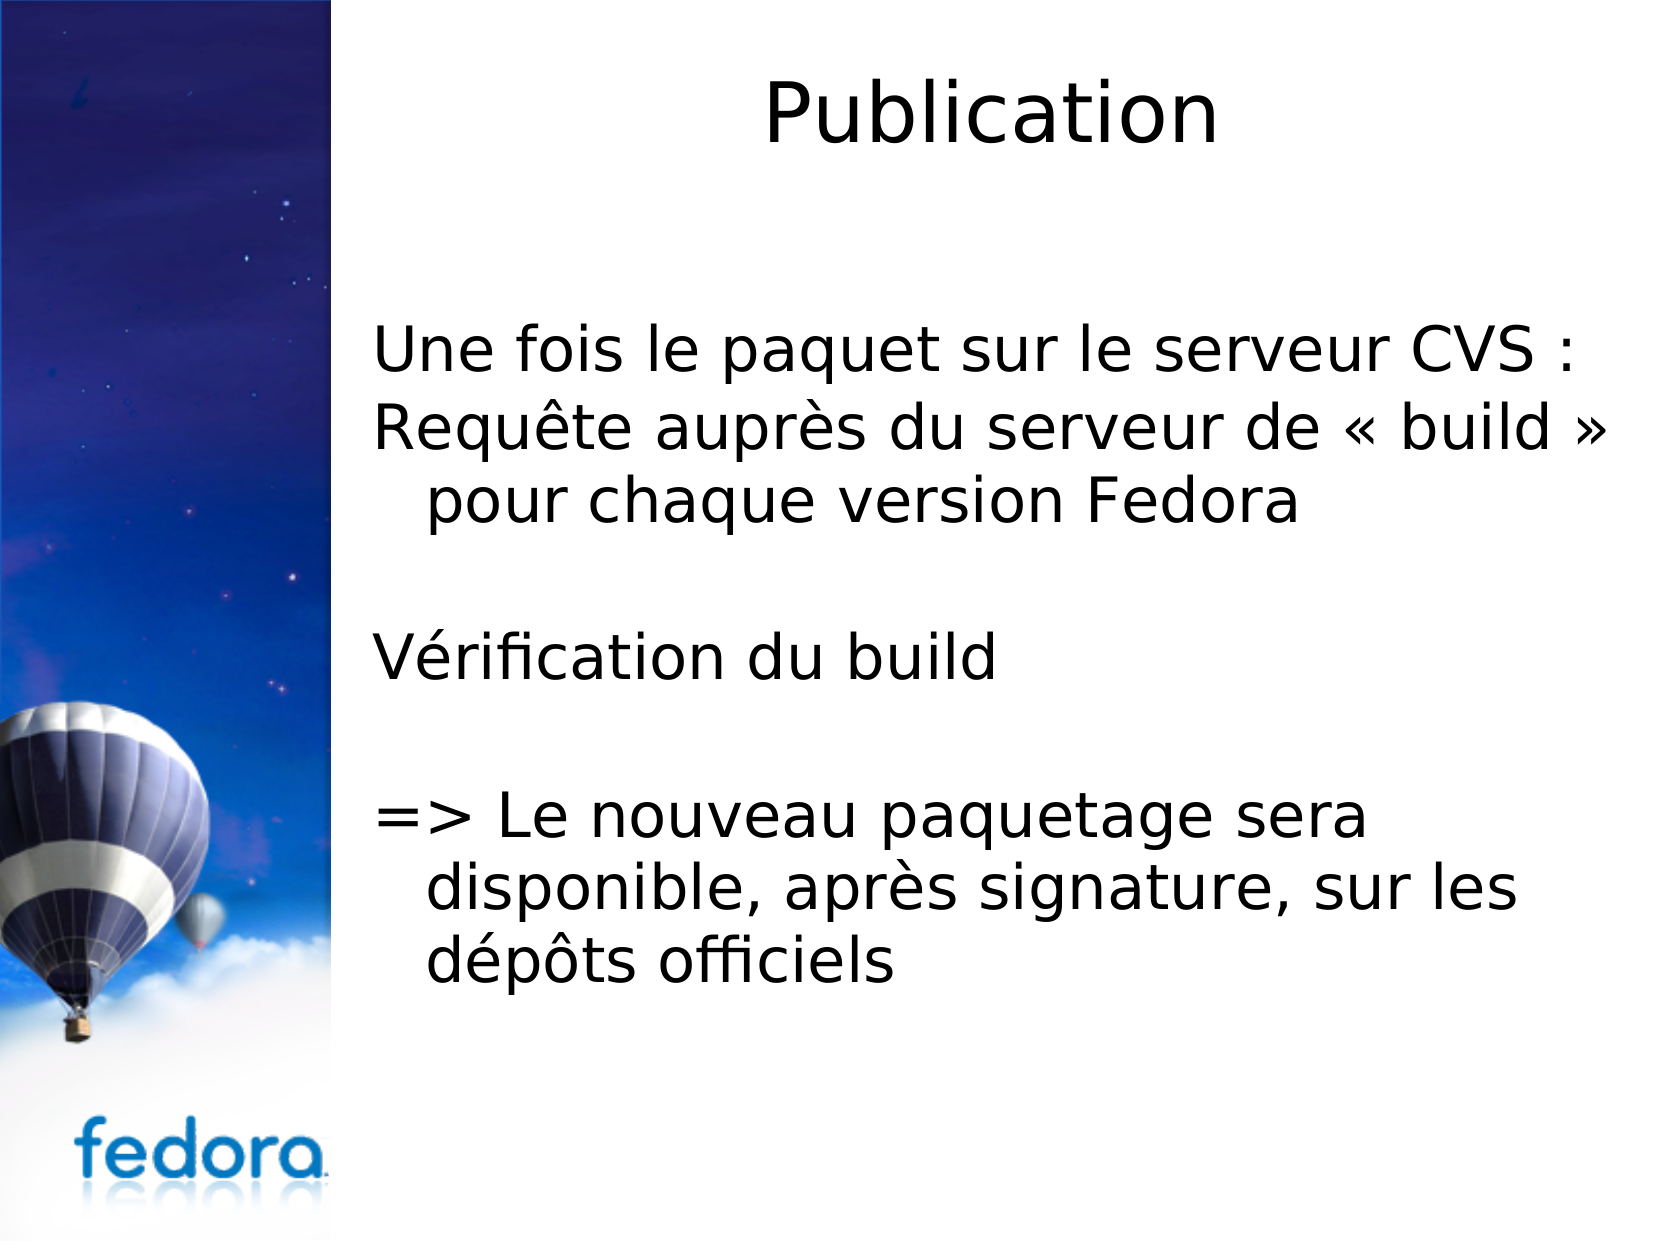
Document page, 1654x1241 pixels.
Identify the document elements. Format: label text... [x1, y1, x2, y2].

picture [0, 0, 331, 1241]
title Publication [342, 53, 1642, 174]
list Une fois le paquet sur le serveur CVS : Requête auprès du serveur de « build » pour chaque version Fedora Vérification du build => Le nouveau paquetage sera disponible, après signature, sur les dépôts officiels [354, 312, 1625, 999]
